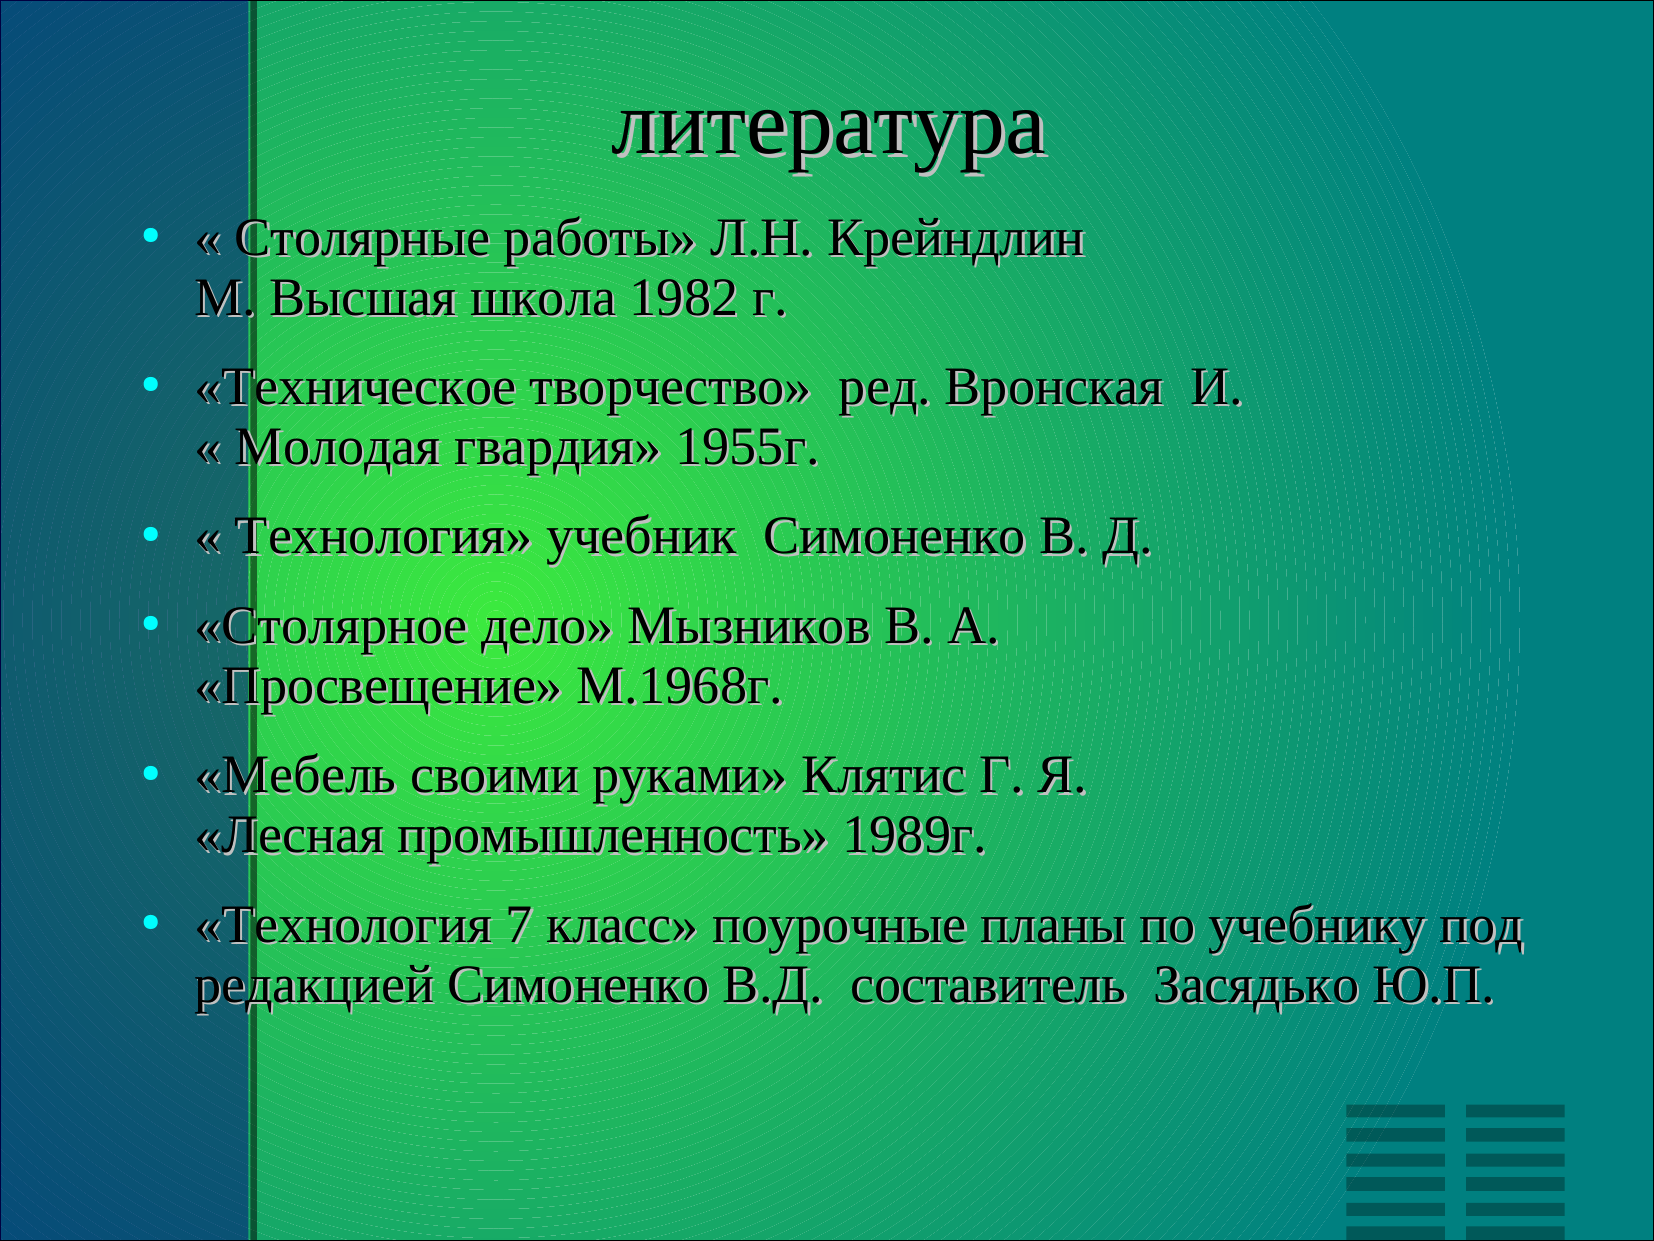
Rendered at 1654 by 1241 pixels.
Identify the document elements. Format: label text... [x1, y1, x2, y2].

list « Столярные работы» Л.Н. Крейндлин М. Высшая школа 1982 г. «Техническое творчество» ред. Вронская И. « Молодая гвардия» 1955г. « Технология» учебник Симоненко В. Д. «Столярное дело» Мызников В. А. «Просвещение» М.1968г. «Мебель своими руками» Клятис Г. Я. «Лесная промышленность» 1989г. «Технология 7 класс» поурочные планы по учебнику под редакцией Симоненко В.Д. составитель Засядько Ю.П. [123, 206, 1536, 1182]
title литература [123, 29, 1536, 206]
